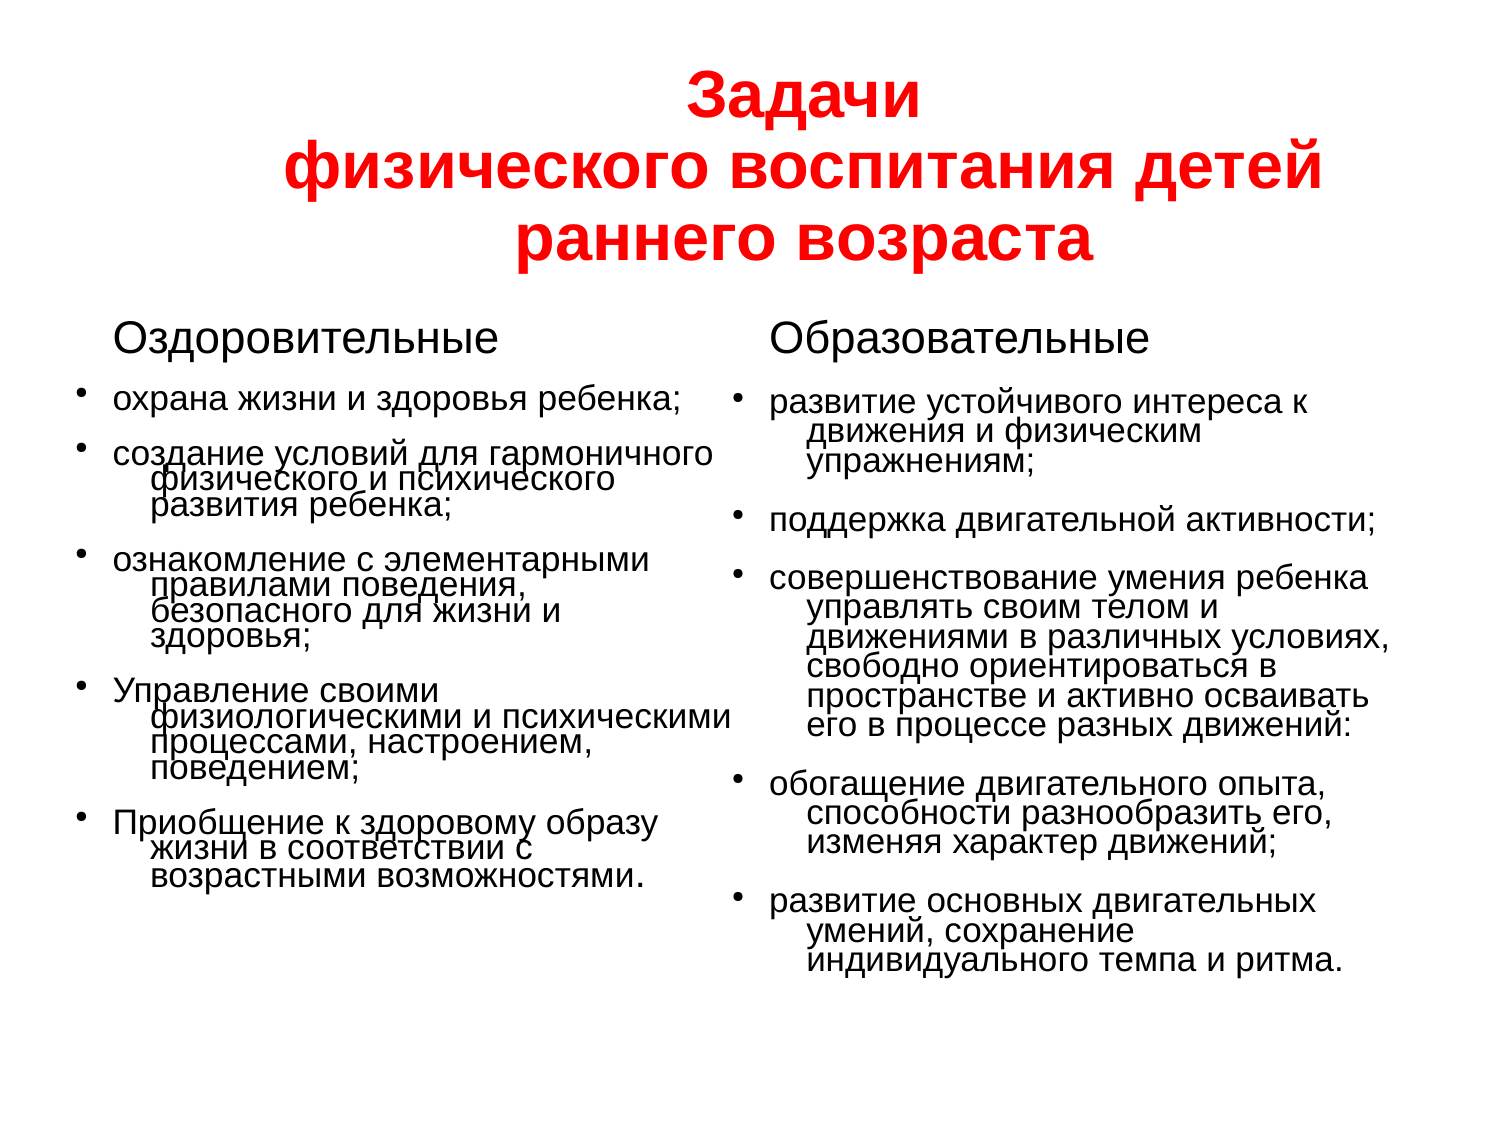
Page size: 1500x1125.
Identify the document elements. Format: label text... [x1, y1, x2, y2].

list Образовательные развитие устойчивого интереса к движения и физическим упражнениям; поддержка двигательной активности; совершенствование умения ребенка управлять своим телом и движениями в различных условиях, свободно ориентироваться в пространстве и активно осваивать его в процессе разных движений: обогащение двигательного опыта, способности разнообразить его, изменяя характер движений; развитие основных двигательных умений, сохранение индивидуального темпа и ритма. [731, 322, 1393, 993]
title Задачи физического воспитания детей раннего возраста [179, 59, 1430, 288]
list Оздоровительные охрана жизни и здоровья ребенка; создание условий для гармоничного физического и психического развития ребенка; ознакомление с элементарными правилами поведения, безопасного для жизни и здоровья; Управление своими физиологическими и психическими процессами, настроением, поведением; Приобщение к здоровому образу жизни в соответствии с возрастными возможностями. [75, 327, 731, 993]
